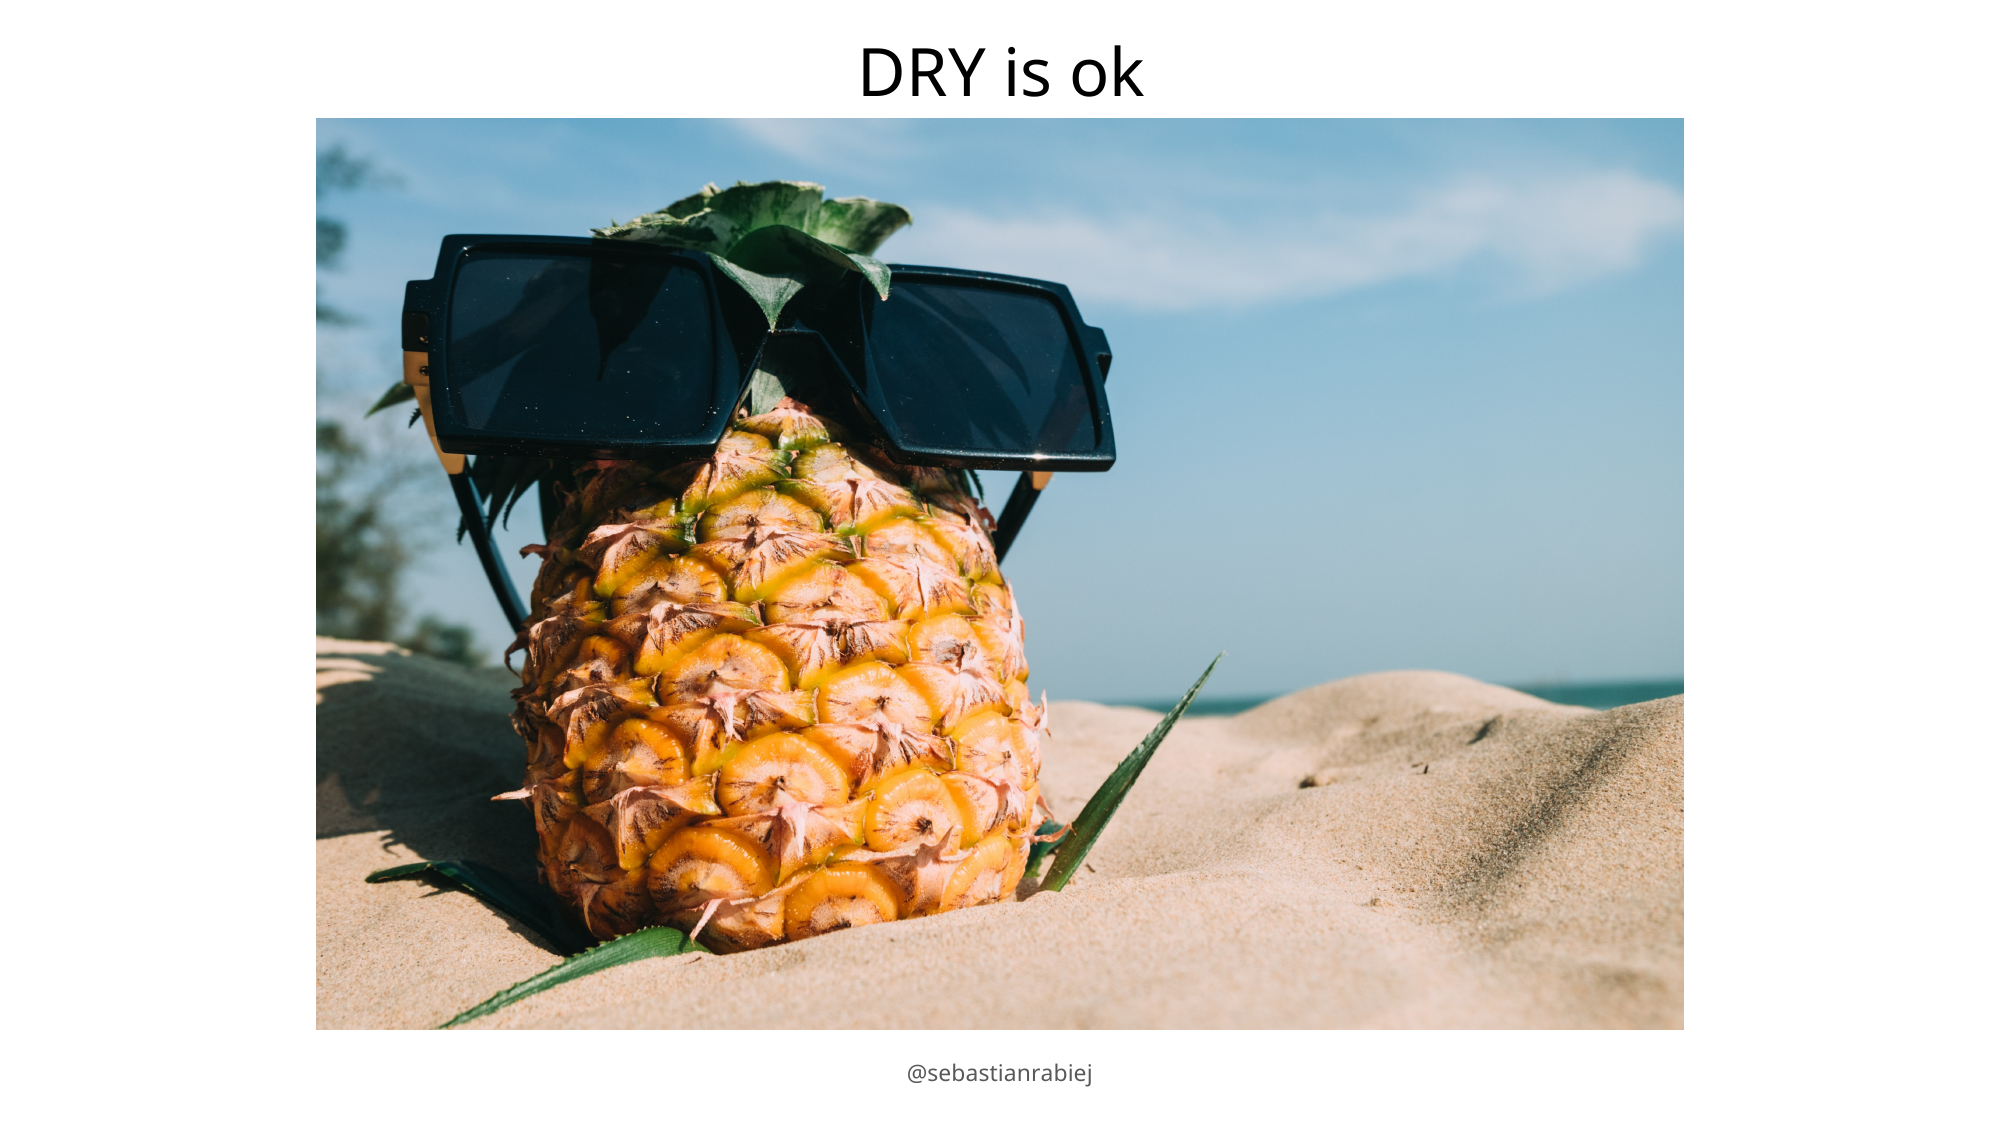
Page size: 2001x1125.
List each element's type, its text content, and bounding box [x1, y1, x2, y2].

text_box DRY is ok [843, 22, 1157, 118]
text_box @sebastianrabiej [662, 1042, 1338, 1103]
picture [316, 118, 1684, 1030]
